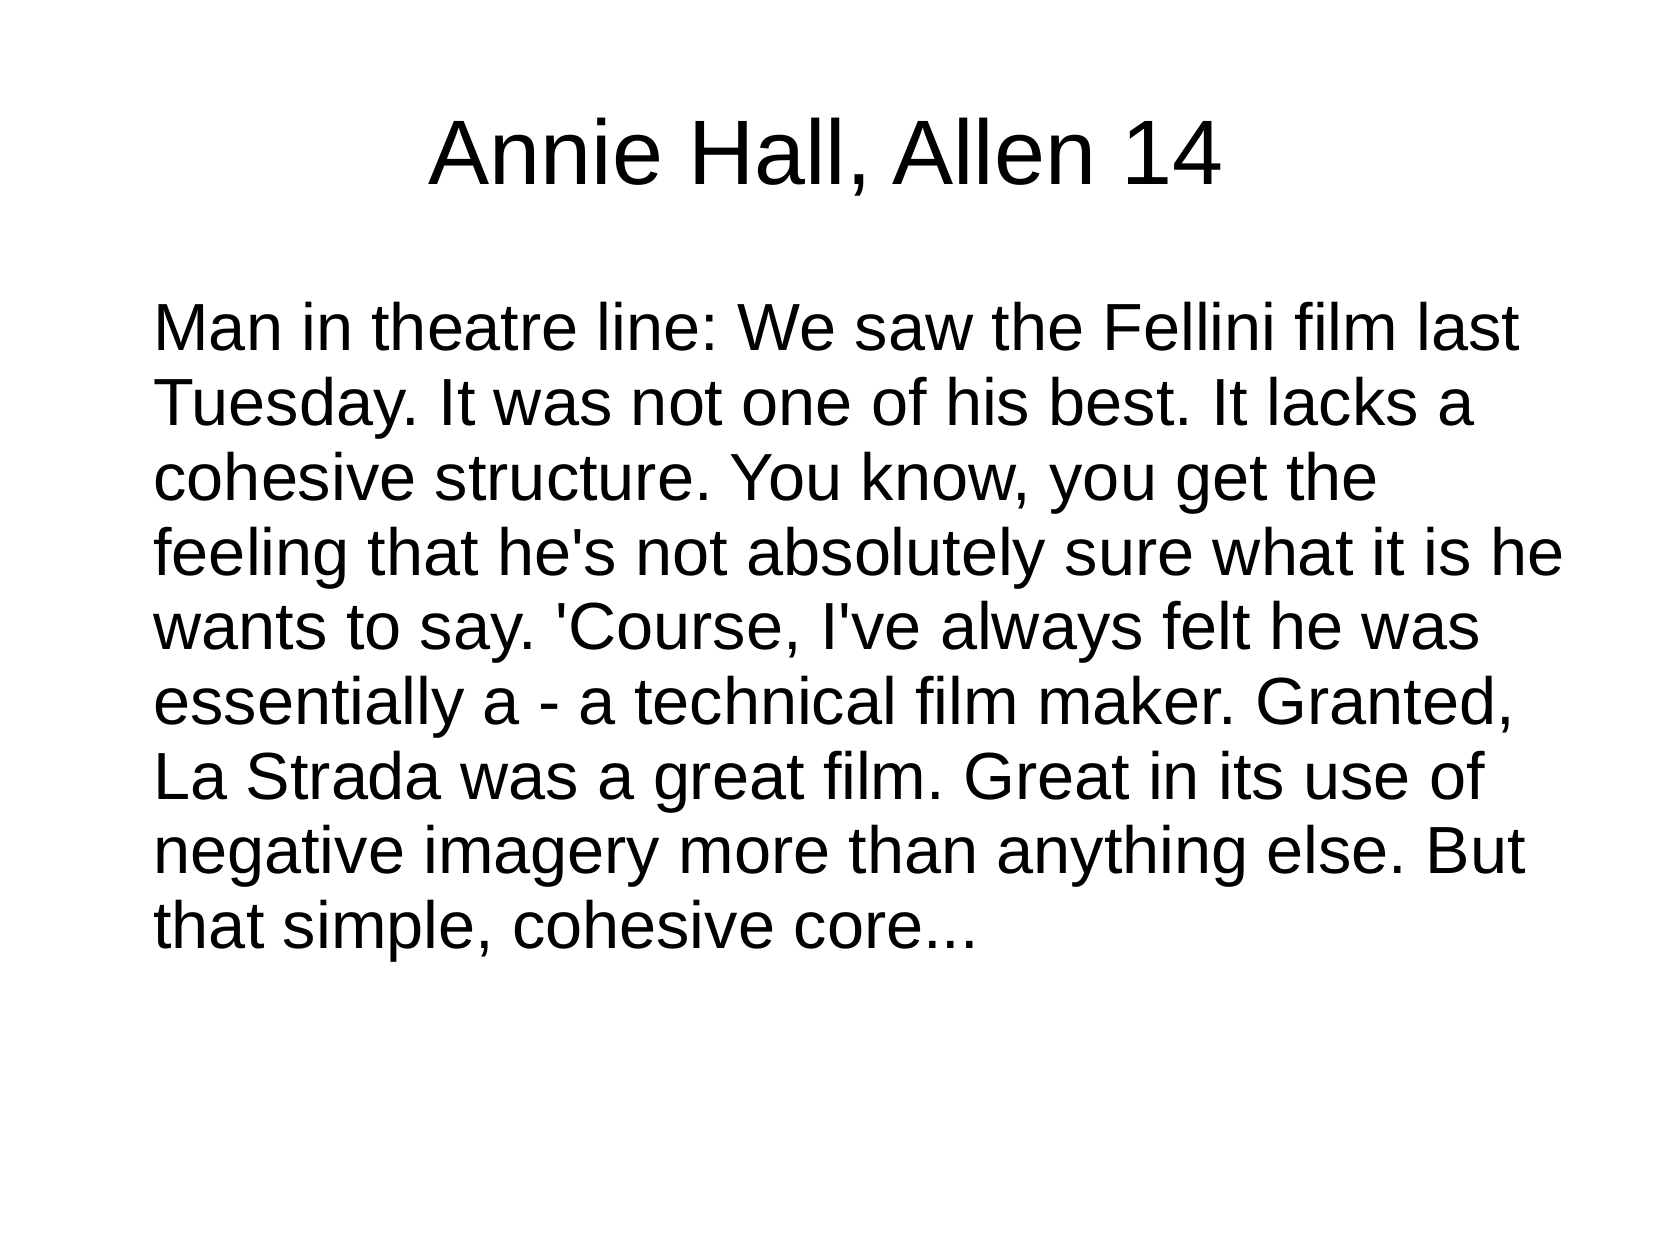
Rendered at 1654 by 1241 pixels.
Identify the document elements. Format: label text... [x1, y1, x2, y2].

list Man in theatre line: We saw the Fellini film last Tuesday. It was not one of his best. It lacks a cohesive structure. You know, you get the feeling that he's not absolutely sure what it is he wants to say. 'Course, I've always felt he was essentially a - a technical film maker. Granted, La Strada was a great film. Great in its use of negative imagery more than anything else. But that simple, cohesive core... [82, 290, 1571, 1010]
title Annie Hall, Allen 14 [82, 49, 1571, 257]
